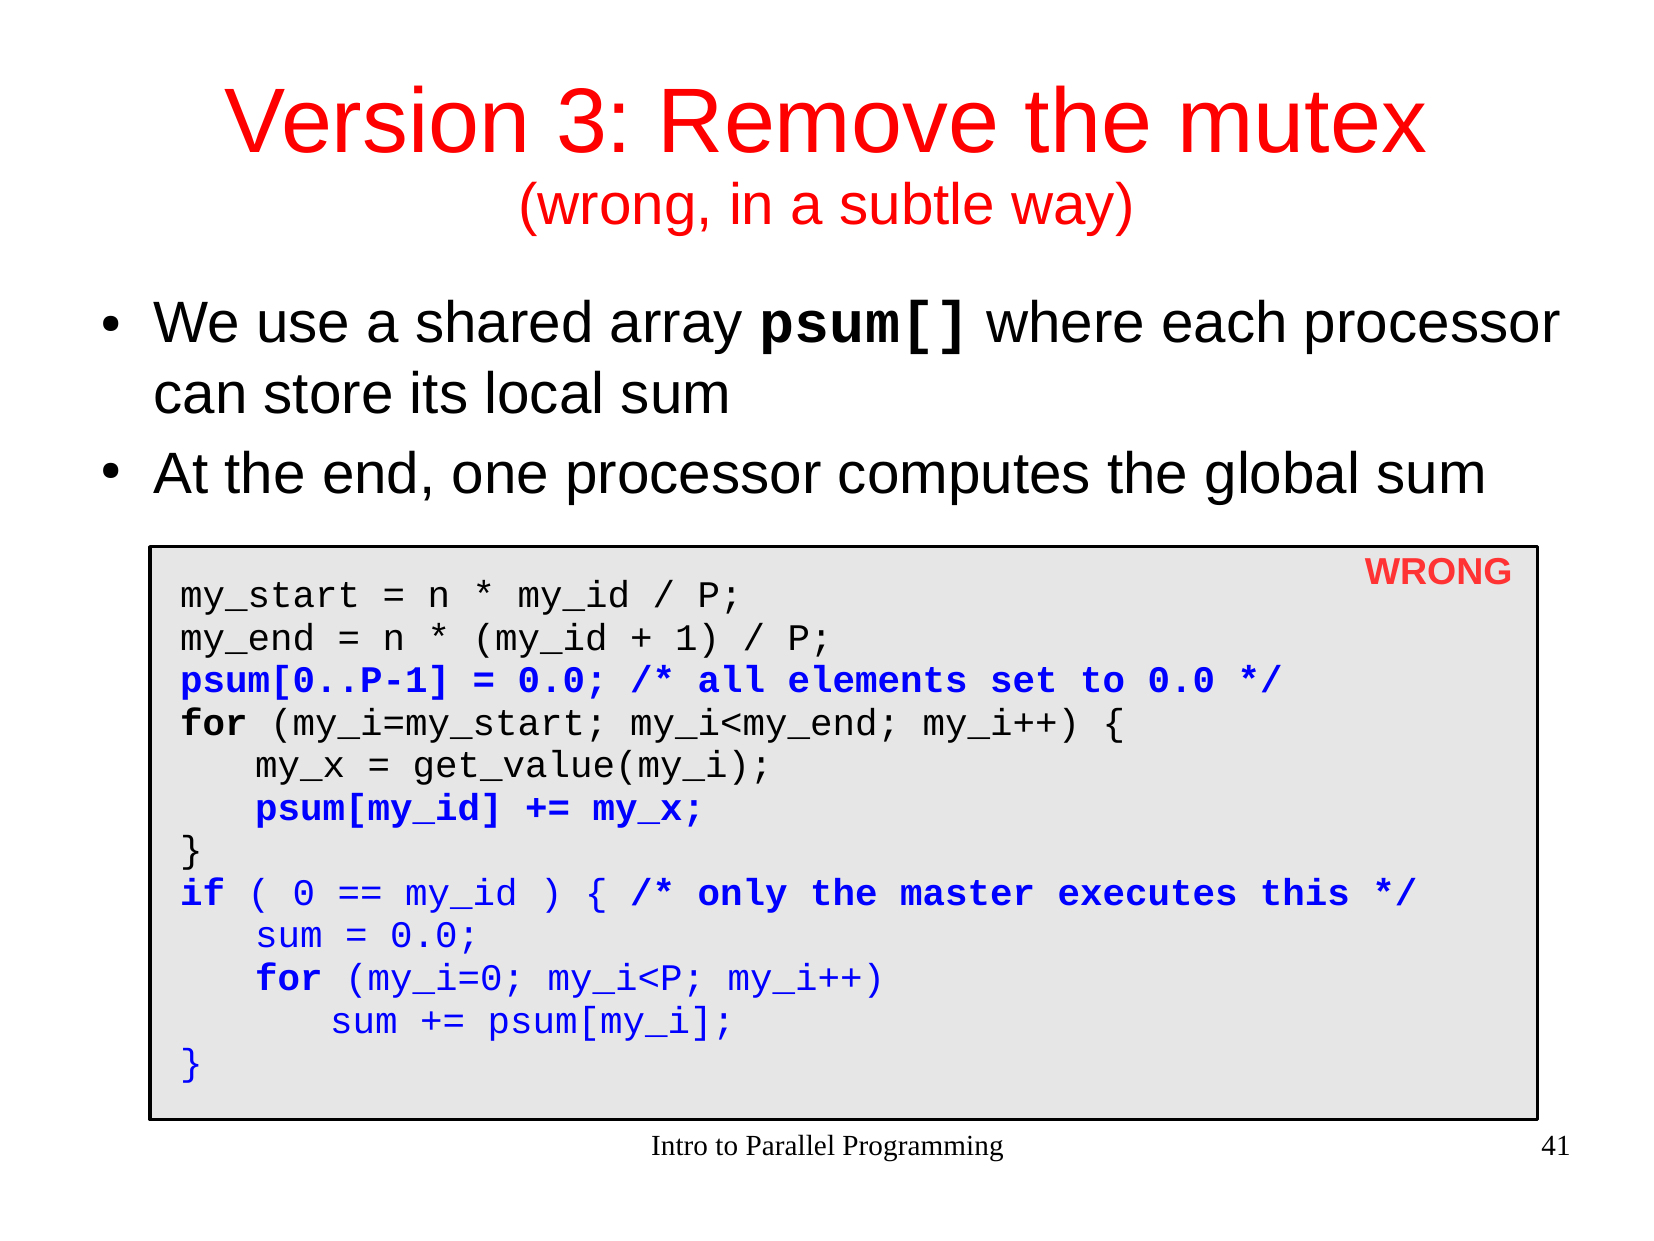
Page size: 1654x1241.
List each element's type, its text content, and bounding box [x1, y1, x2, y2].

text_box WRONG [1350, 543, 1536, 601]
title Version 3: Remove the mutex (wrong, in a subtle way) [82, 49, 1571, 257]
text_box my_start = n * my_id / P; my_end = n * (my_id + 1) / P; psum[0..P-1] = 0.0; /* all elements set to 0.0 */ for (my_i=my_start; my_i<my_end; my_i++) { my_x = get_value(my_i); psum[my_id] += my_x; } if ( 0 == my_id ) { /* only the master executes this */ sum = 0.0; for (my_i=0; my_i<P; my_i++) sum += psum[my_i]; } [150, 546, 1538, 1120]
list We use a shared array psum[] where each processor can store its local sum At the end, one processor computes the global sum [82, 290, 1571, 1109]
